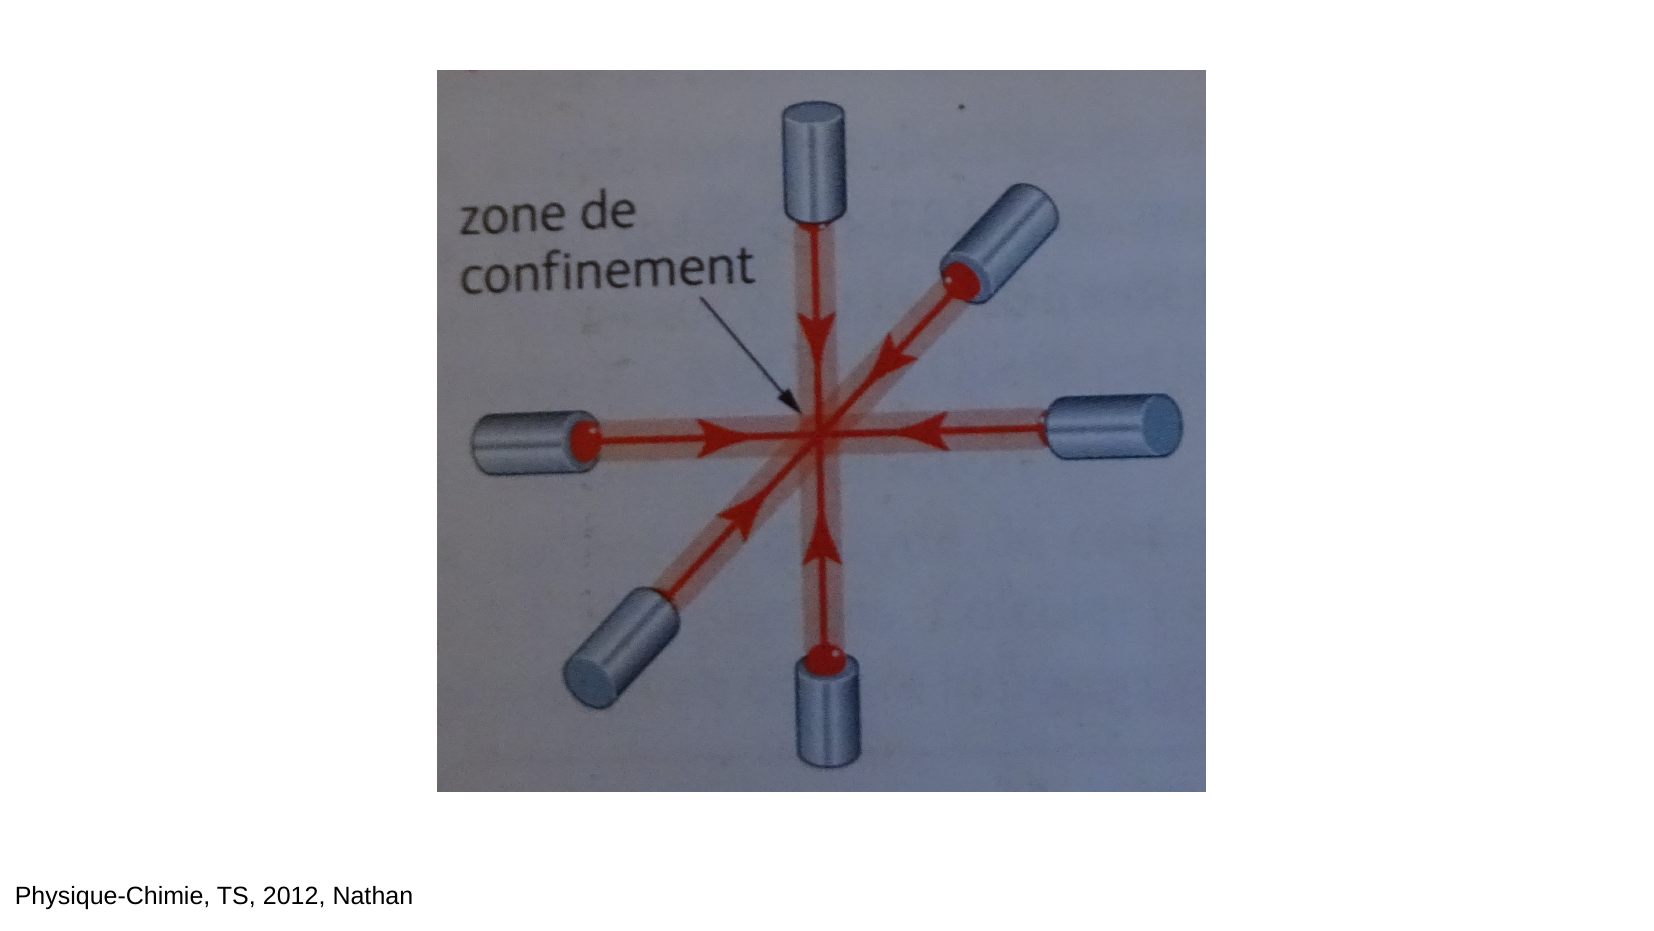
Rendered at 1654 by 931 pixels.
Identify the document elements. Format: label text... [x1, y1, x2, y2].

picture [437, 70, 1206, 792]
text_box Physique-Chimie, TS, 2012, Nathan [0, 874, 544, 931]
